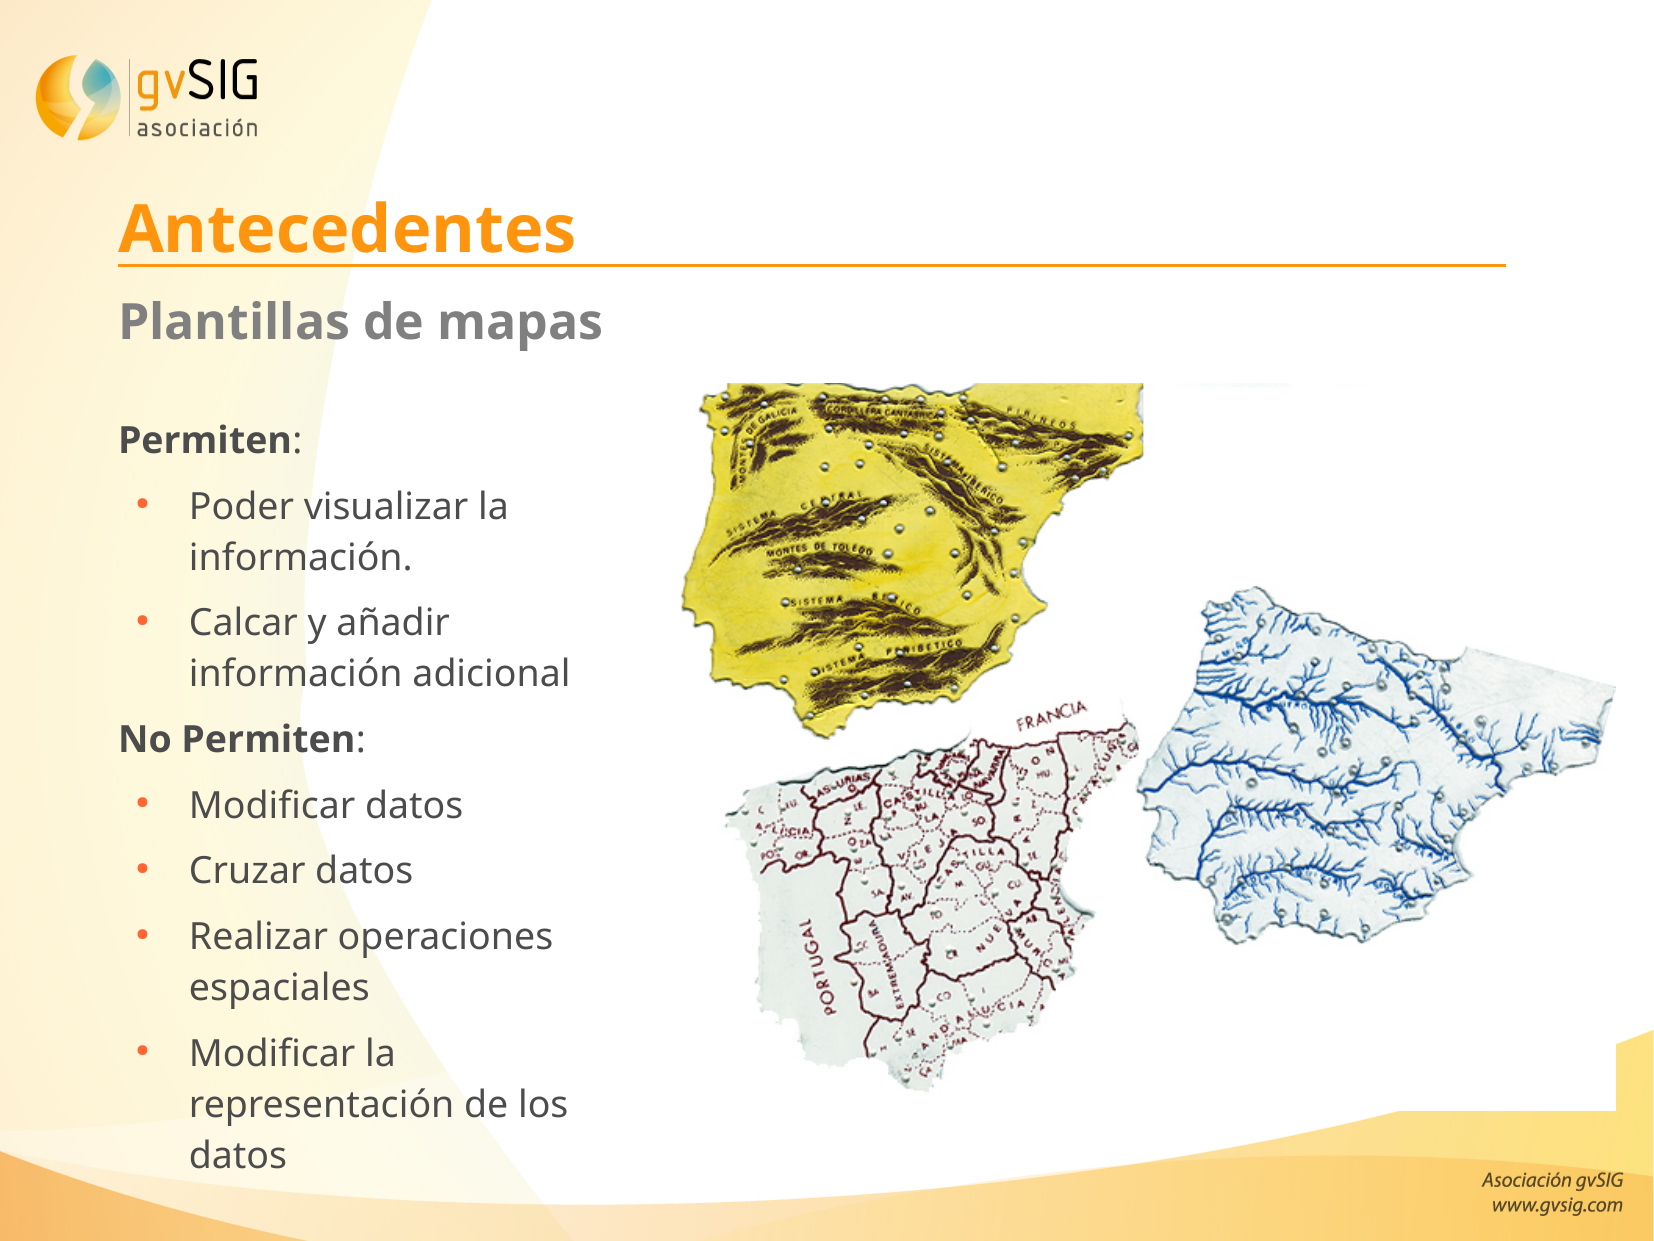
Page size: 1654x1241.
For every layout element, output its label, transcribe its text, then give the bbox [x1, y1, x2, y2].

title Plantillas de mapas [118, 276, 857, 365]
picture [0, 0, 1654, 1241]
title Antecedentes [118, 177, 1607, 276]
list Permiten: Poder visualizar la información. Calcar y añadir información adicional No Permiten: Modificar datos Cruzar datos Realizar operaciones espaciales Modificar la representación de los datos [118, 413, 650, 1241]
